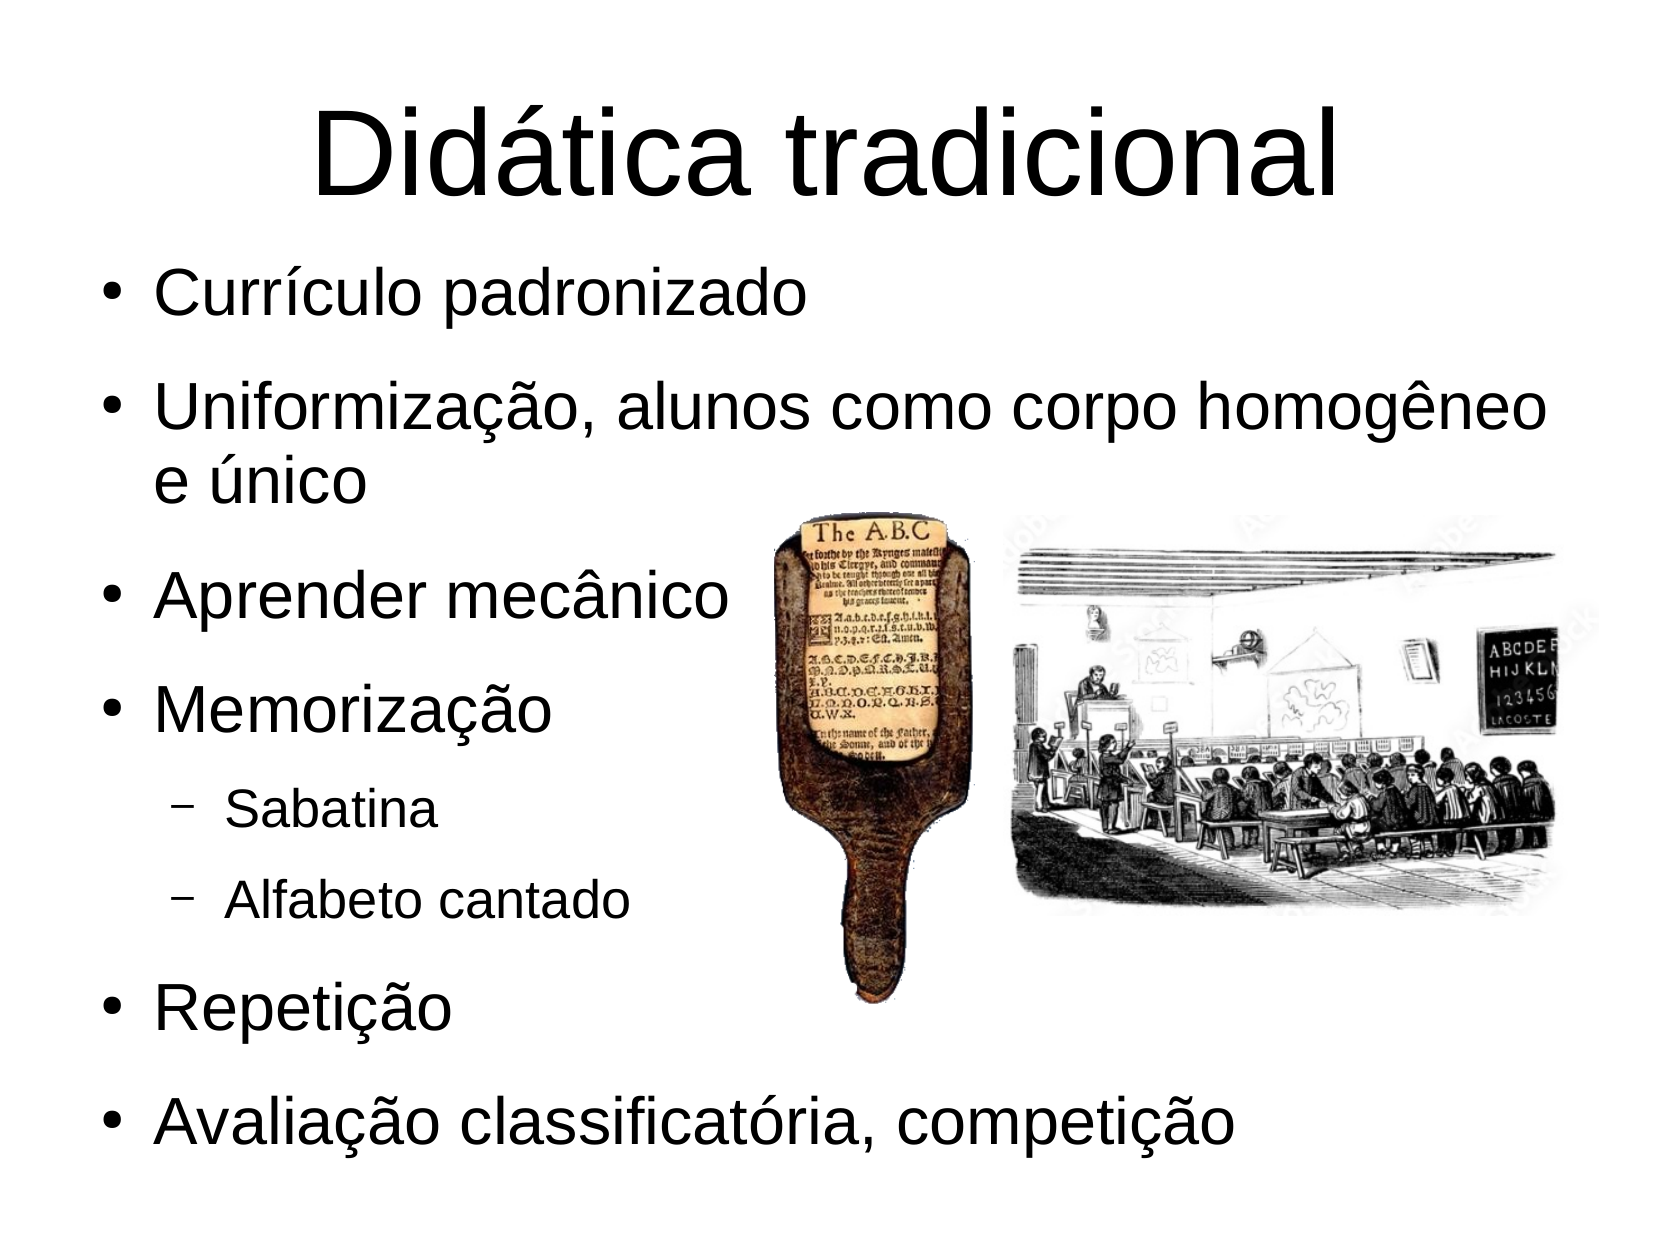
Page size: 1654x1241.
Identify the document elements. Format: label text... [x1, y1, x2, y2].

title Didática tradicional [82, 49, 1571, 254]
list Currículo padronizado Uniformização, alunos como corpo homogêneo e único Aprender mecânico Memorização Sabatina Alfabeto cantado Repetição Avaliação classificatória, competição [82, 254, 1571, 974]
picture [1003, 515, 1599, 916]
picture [774, 512, 975, 1004]
